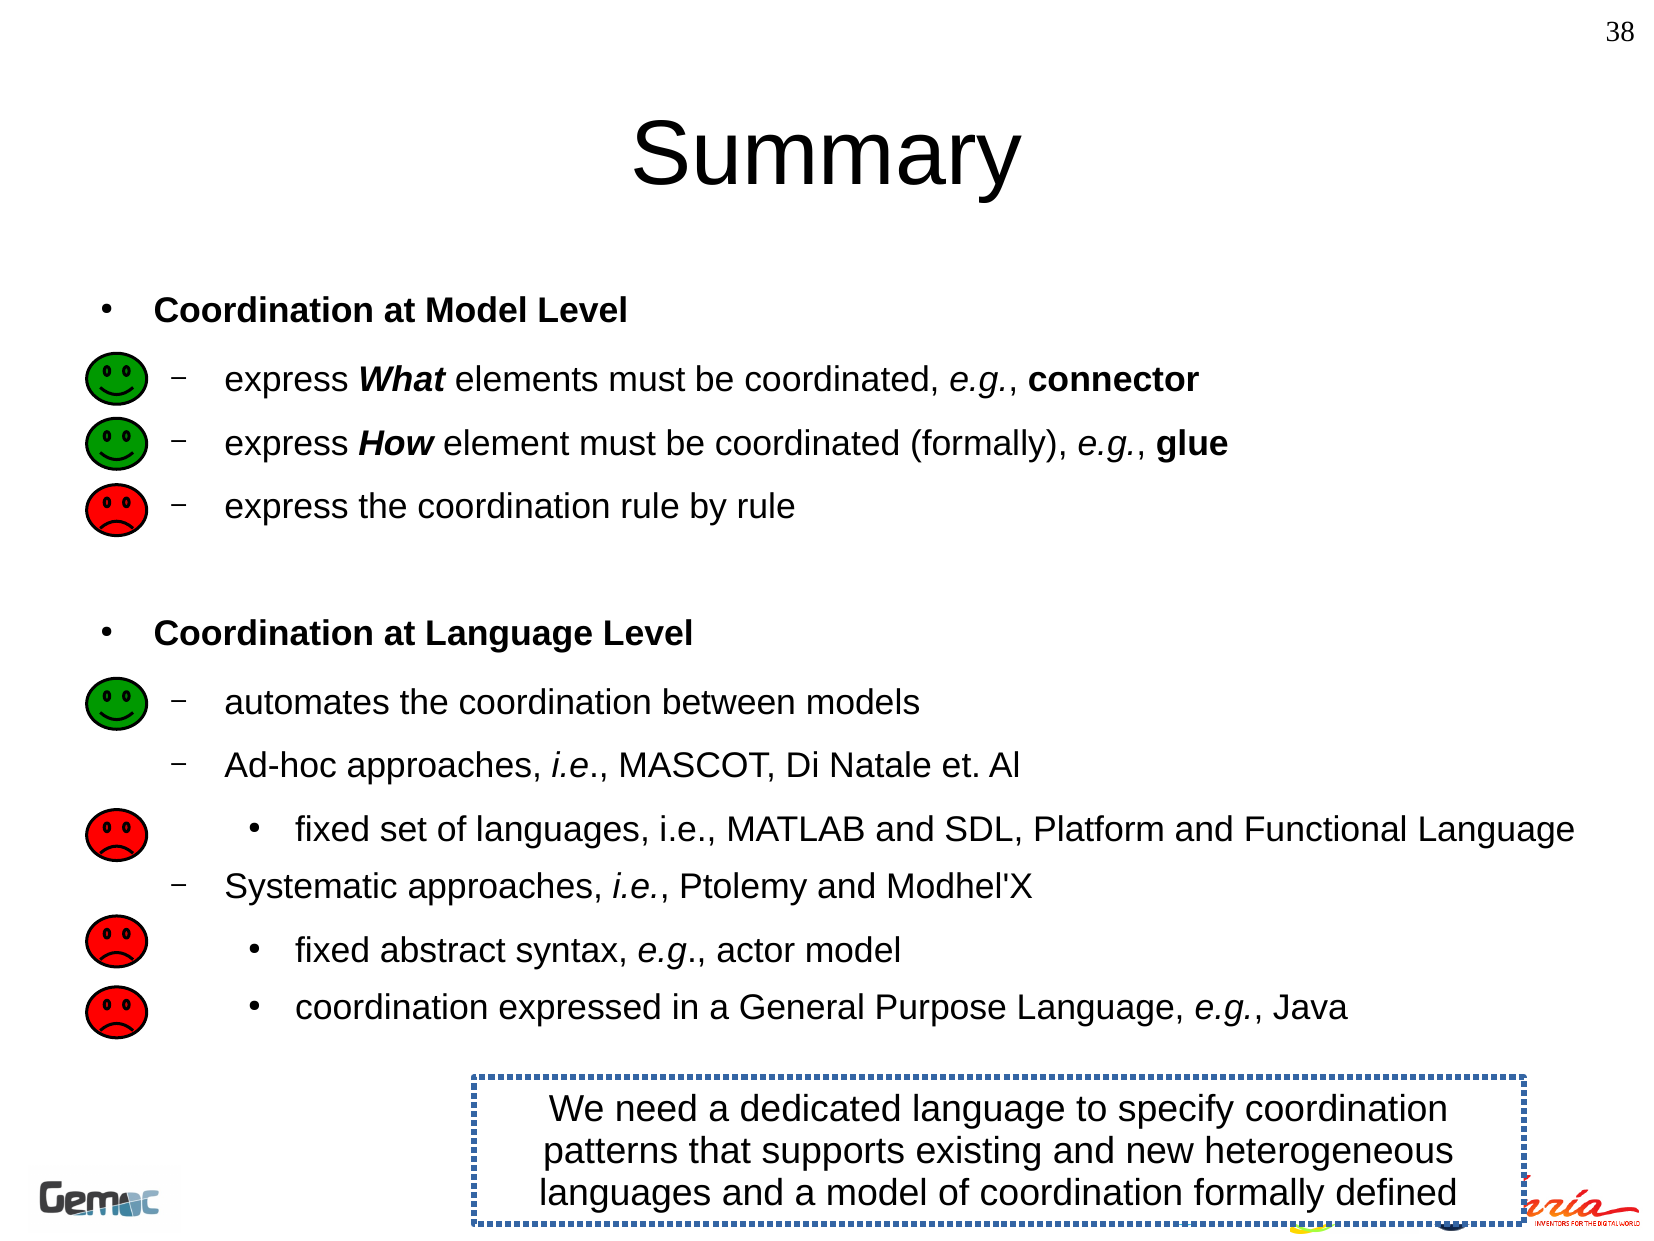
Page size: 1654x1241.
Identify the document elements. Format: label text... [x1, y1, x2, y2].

text_box [86, 678, 147, 730]
text_box [86, 809, 147, 861]
text_box We need a dedicated language to specify coordination patterns that supports existing and new heterogeneous languages and a model of coordination formally defined [473, 1077, 1524, 1225]
text_box [86, 353, 147, 405]
text_box [86, 915, 147, 967]
text_box [86, 986, 147, 1038]
picture [1137, 1167, 1647, 1241]
text_box [86, 484, 147, 536]
list Coordination at Model Level express What elements must be coordinated, e.g., connector express How element must be coordinated (formally), e.g., glue express the coordination rule by rule Coordination at Language Level automates the coordination between models Ad-hoc approaches, i.e., MASCOT, Di Natale et. Al fixed set of languages, i.e., MATLAB and SDL, Platform and Functional Language Systematic approaches, i.e., Ptolemy and Modhel'X fixed abstract syntax, e.g., actor model coordination expressed in a General Purpose Language, e.g., Java [82, 290, 1621, 1010]
text_box [86, 418, 147, 470]
title Summary [82, 49, 1571, 257]
